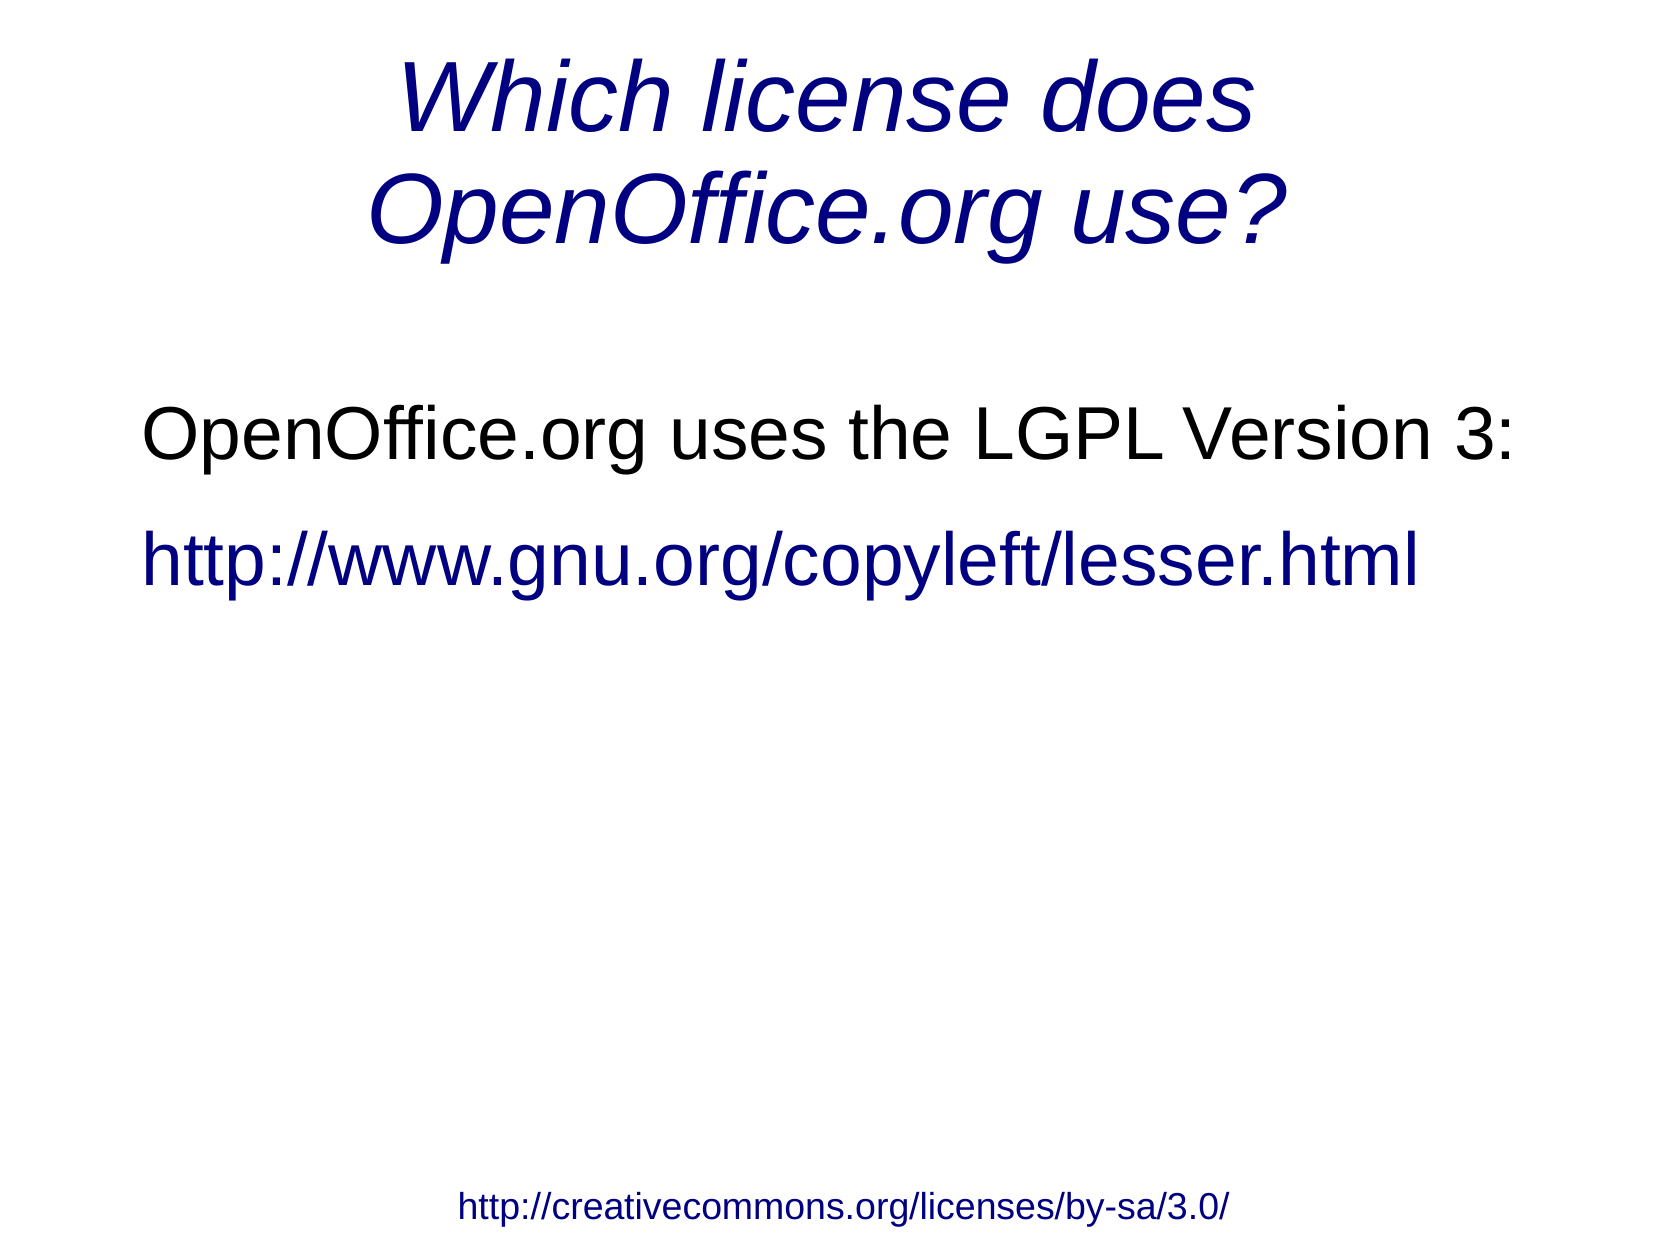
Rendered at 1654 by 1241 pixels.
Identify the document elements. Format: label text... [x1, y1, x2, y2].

title Which license does OpenOffice.org use? [82, 41, 1571, 265]
list OpenOffice.org uses the LGPL Version 3: http://www.gnu.org/copyleft/lesser.html [141, 349, 1571, 1109]
